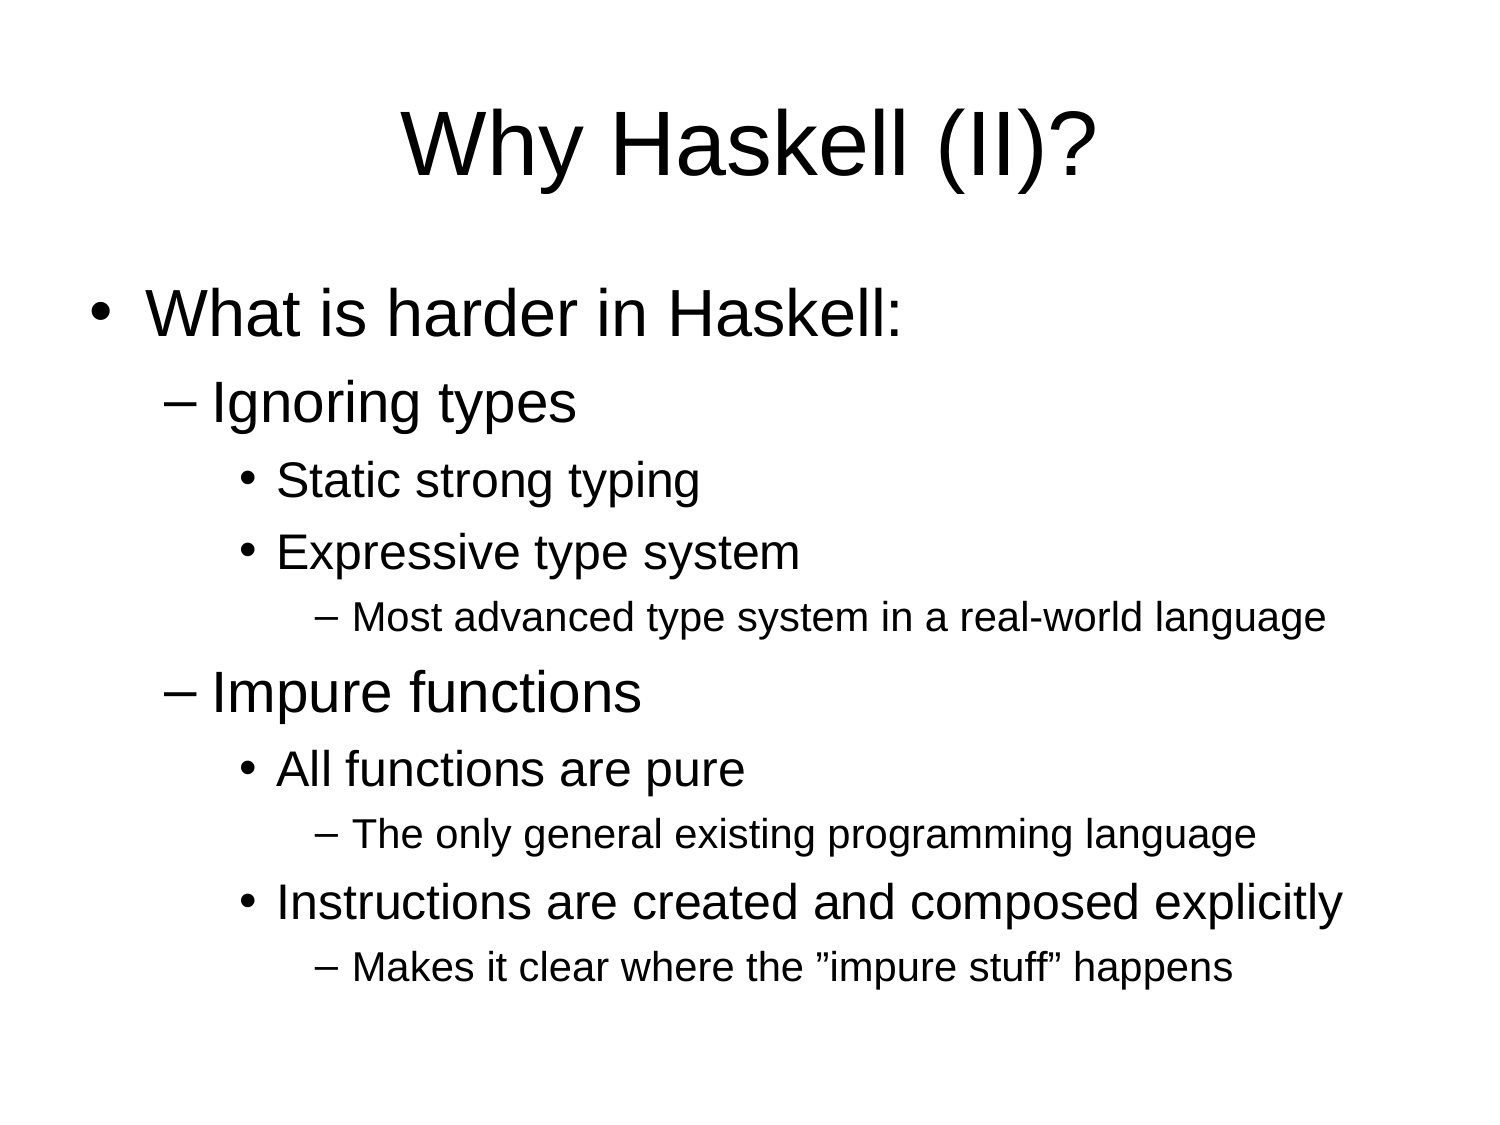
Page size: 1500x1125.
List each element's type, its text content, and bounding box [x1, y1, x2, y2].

title Why Haskell (II)? [75, 45, 1426, 233]
list What is harder in Haskell: Ignoring types Static strong typing Expressive type system Most advanced type system in a real-world language Impure functions All functions are pure The only general existing programming language Instructions are created and composed explicitly Makes it clear where the ”impure stuff” happens [75, 262, 1426, 1005]
